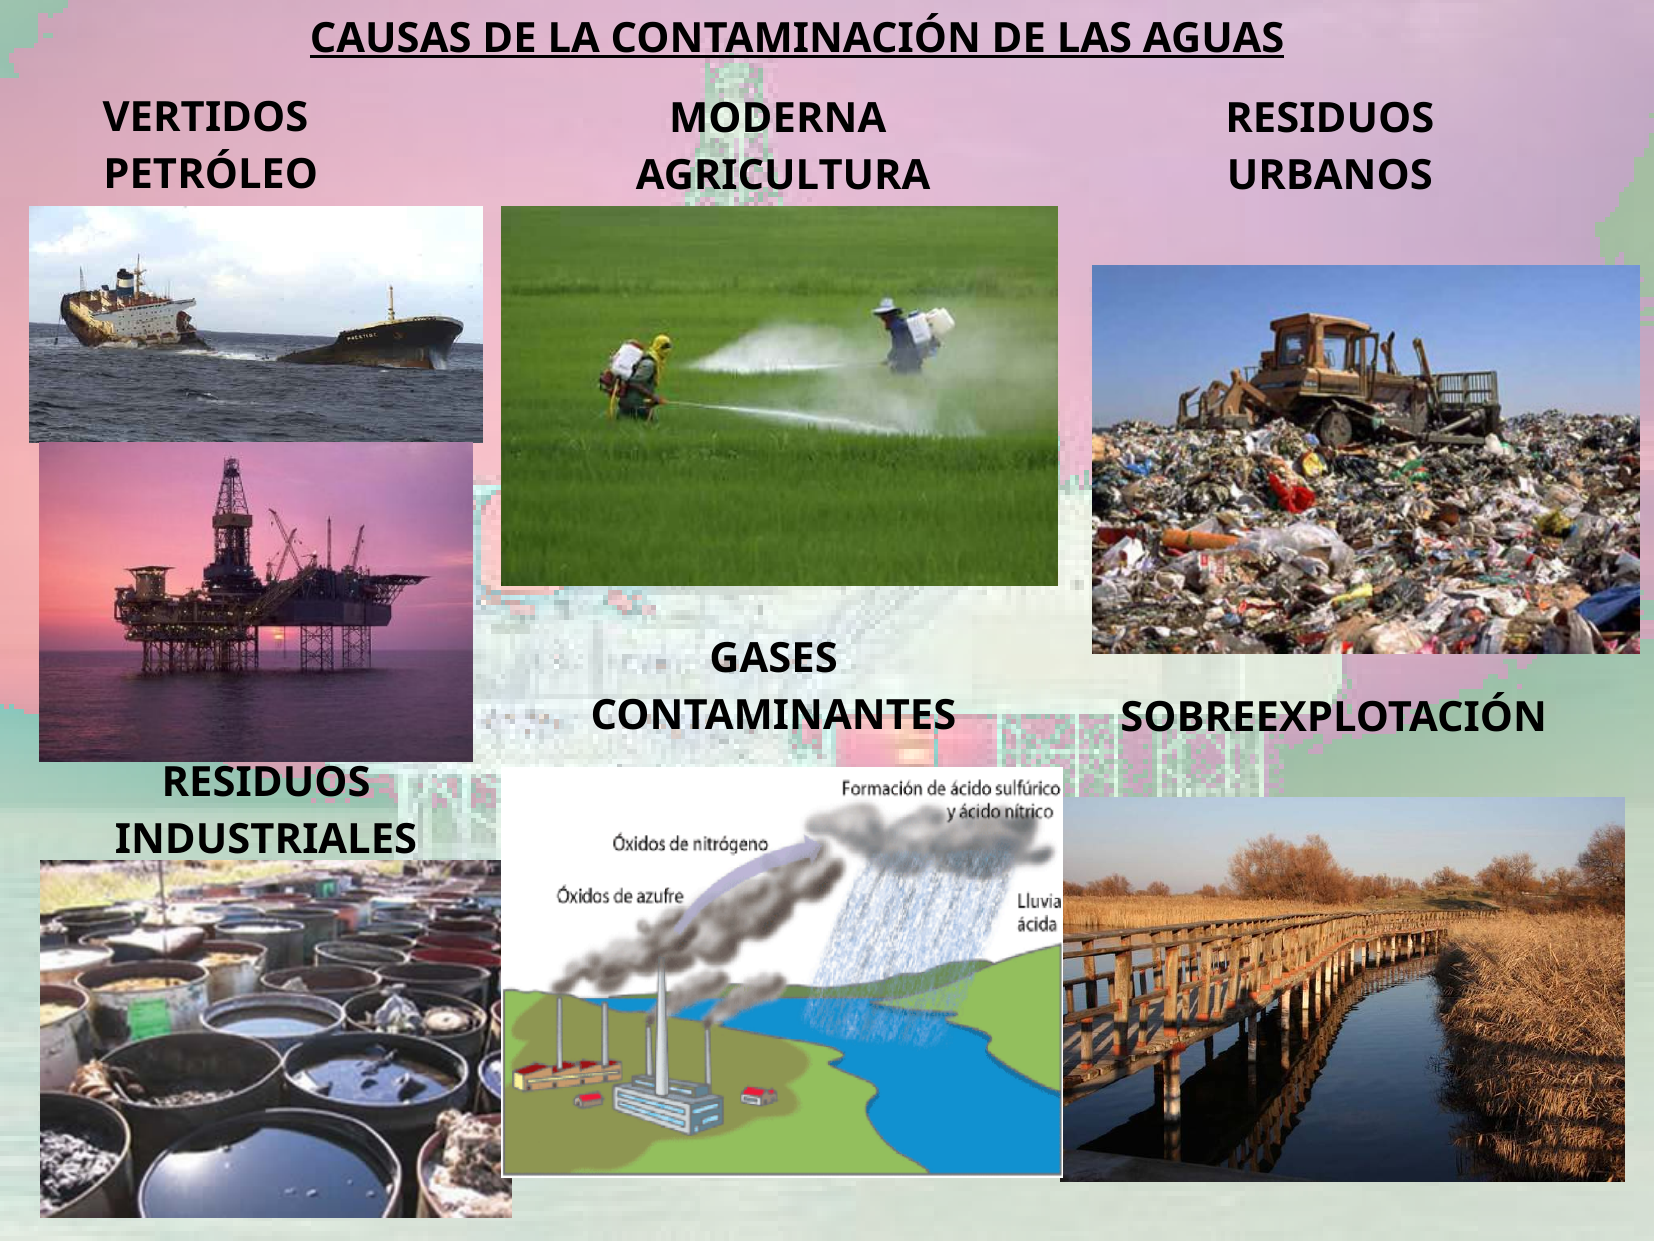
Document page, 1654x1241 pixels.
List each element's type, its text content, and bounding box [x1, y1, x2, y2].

text_box RESIDUOS URBANOS [1210, 80, 1481, 195]
text_box CAUSAS DE LA CONTAMINACIÓN DE LAS AGUAS [295, 0, 1436, 65]
text_box SOBREEXPLOTACIÓN [1105, 679, 1620, 744]
text_box RESIDUOS INDUSTRIALES [100, 762, 473, 859]
picture [0, 0, 1654, 1241]
text_box VERTIDOS PETRÓLEO [87, 79, 368, 194]
text_box GASES CONTAMINANTES [575, 620, 1011, 734]
text_box MODERNA AGRICULTURA [621, 80, 977, 195]
